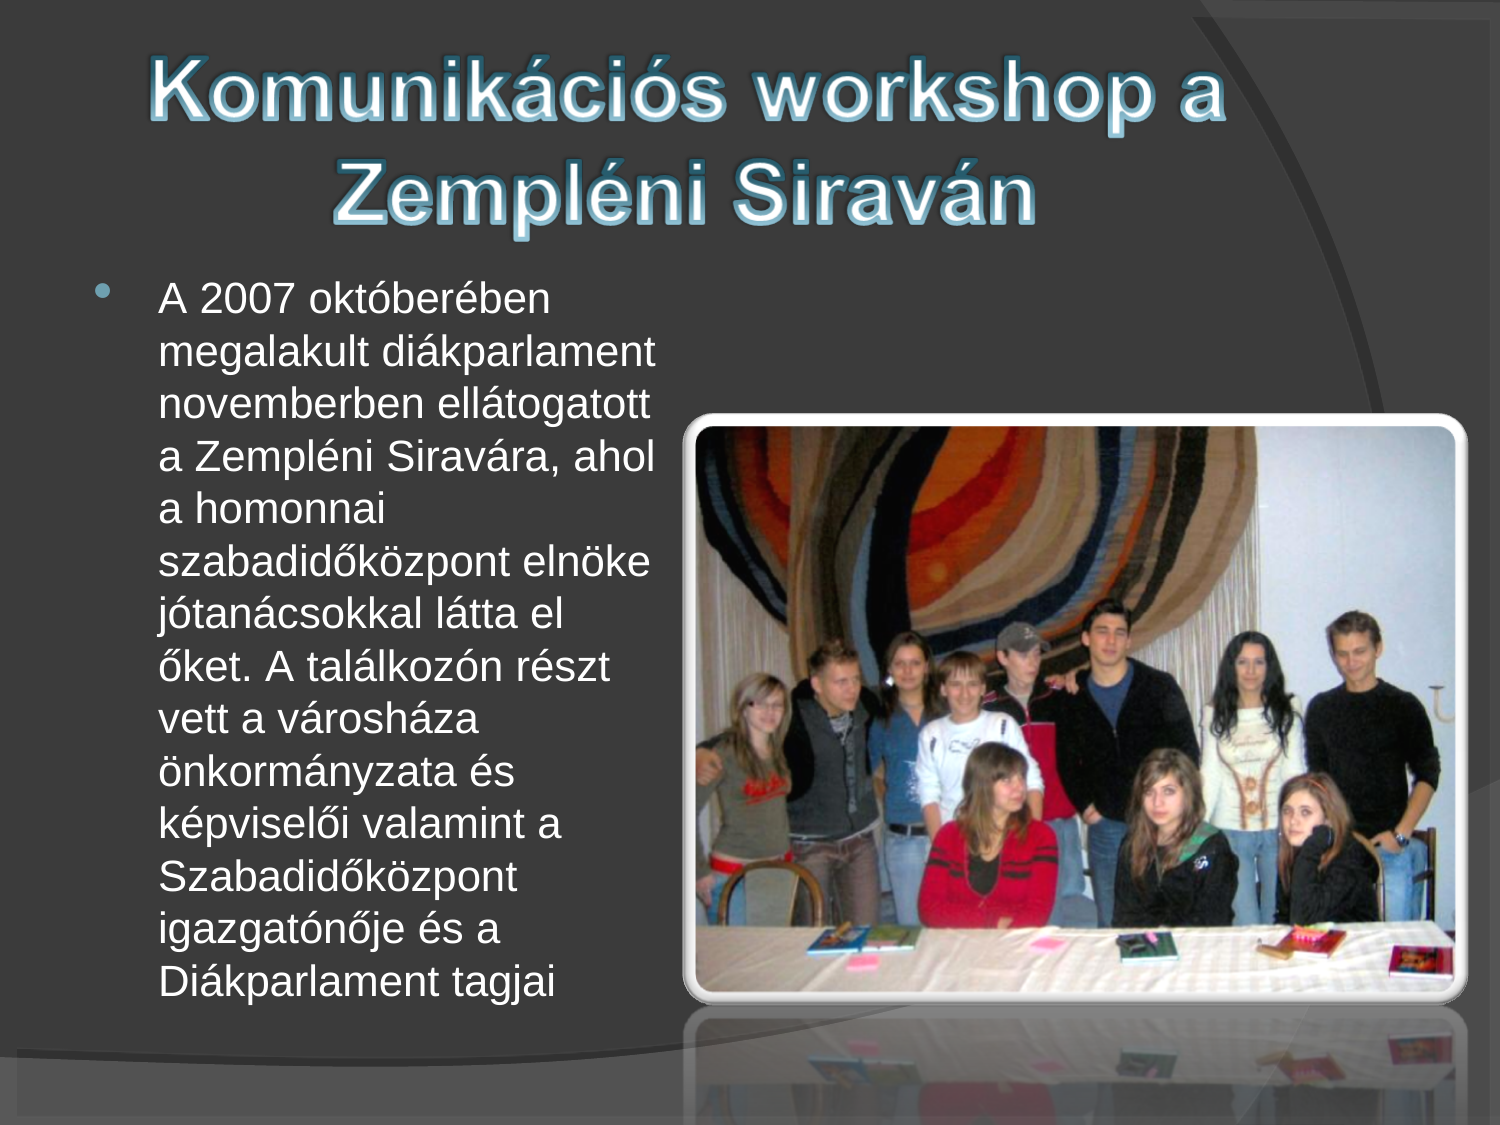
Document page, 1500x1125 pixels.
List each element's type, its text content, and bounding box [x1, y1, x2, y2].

picture [679, 411, 1472, 1125]
picture [73, 5, 1306, 247]
text_box A 2007 októberében megalakult diákparlament novemberben ellátogatott a Zempléni Siravára, ahol a homonnai szabadidőközpont elnöke jótanácsokkal látta el őket. A találkozón részt vett a városháza önkormányzata és képviselői valamint a Szabadidőközpont igazgatónője és a Diákparlament tagjai [75, 262, 676, 1014]
